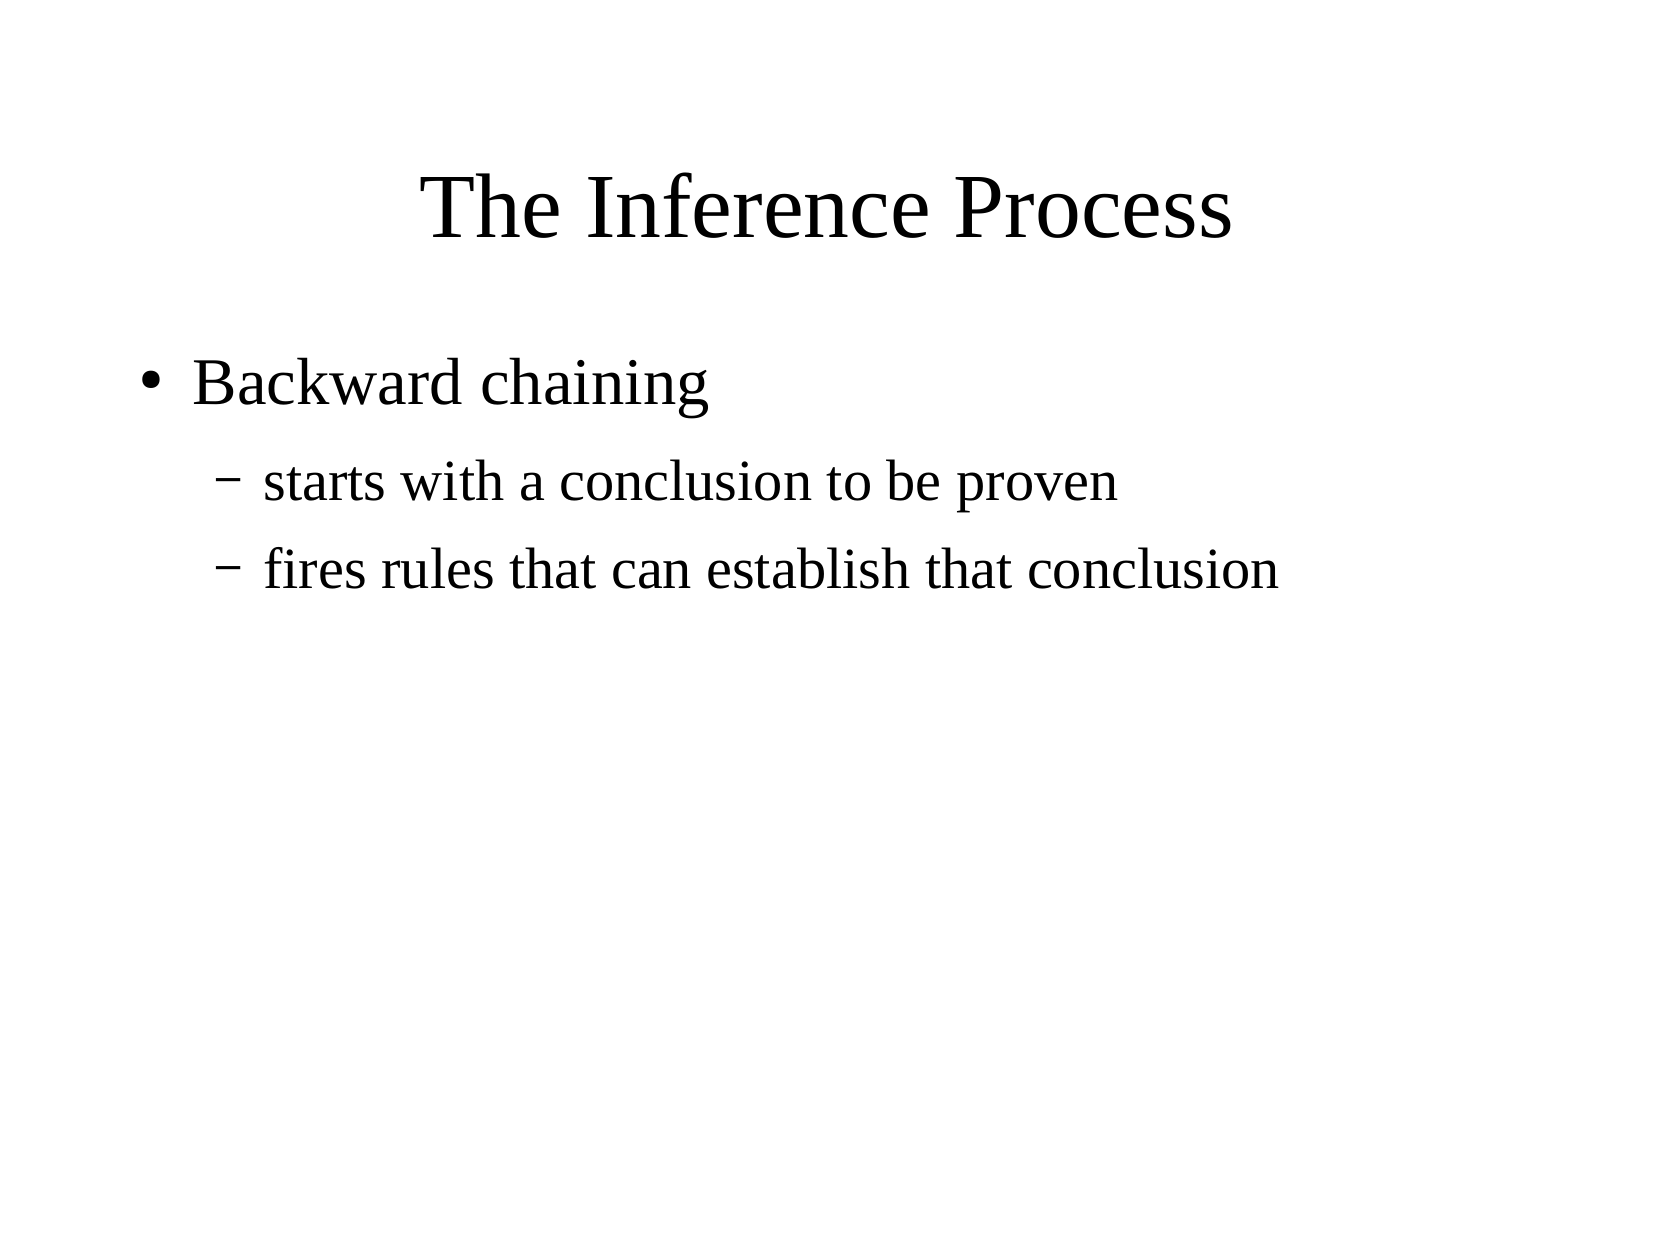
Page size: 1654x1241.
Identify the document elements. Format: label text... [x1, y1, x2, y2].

list Backward chaining starts with a conclusion to be proven fires rules that can establish that conclusion [121, 344, 1534, 1127]
title The Inference Process [121, 102, 1534, 311]
